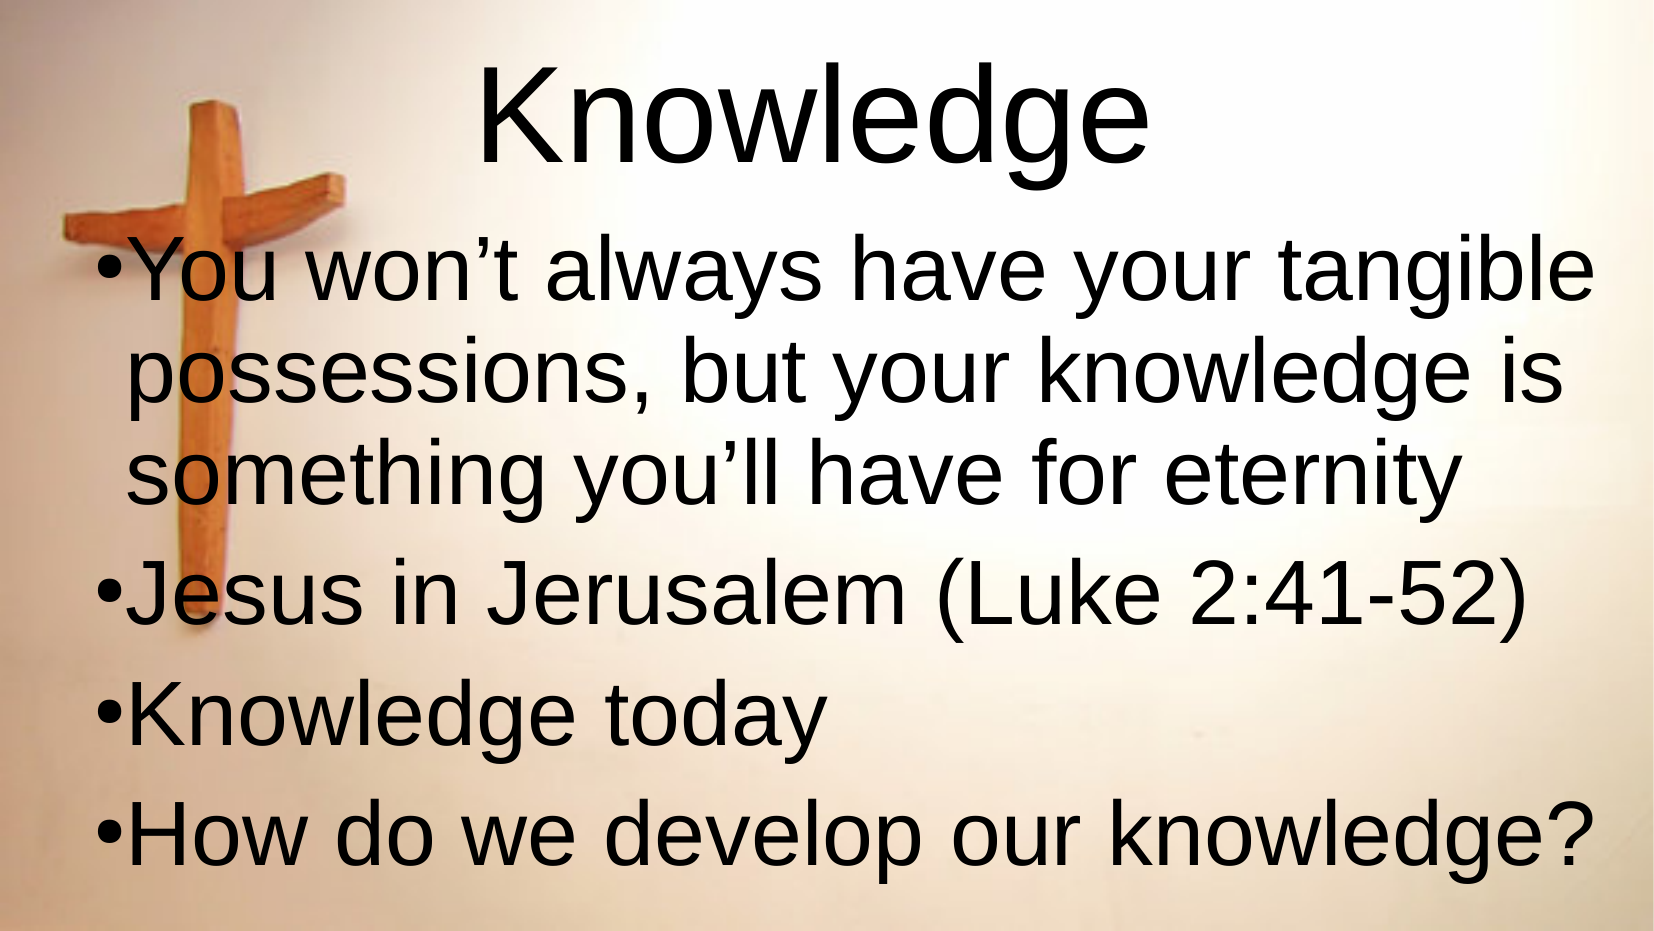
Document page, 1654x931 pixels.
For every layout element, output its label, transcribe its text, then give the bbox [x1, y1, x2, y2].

list You won’t always have your tangible possessions, but your knowledge is something you’ll have for eternity Jesus in Jerusalem (Luke 2:41-52) Knowledge today How do we develop our knowledge? [82, 217, 1613, 901]
title Knowledge [82, 37, 1571, 193]
picture [0, 0, 1654, 931]
